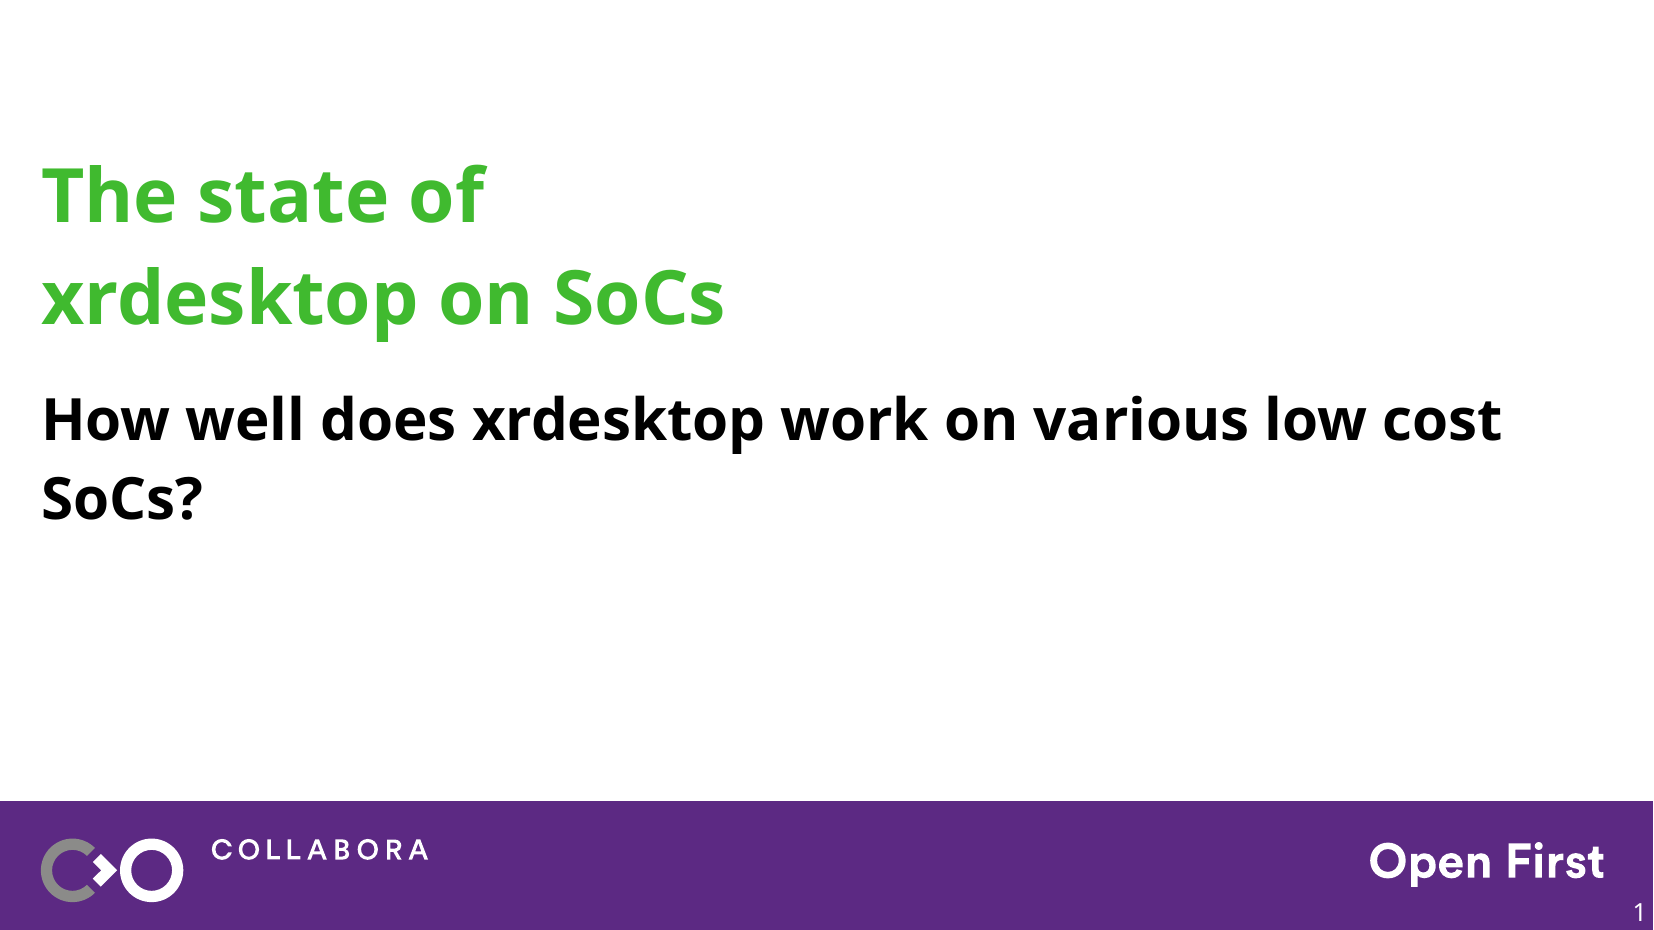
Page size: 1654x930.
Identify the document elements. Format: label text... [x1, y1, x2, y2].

title The state of xrdesktop on SoCs [41, 156, 820, 333]
subtitle How well does xrdesktop work on various low cost SoCs? [41, 378, 1613, 771]
